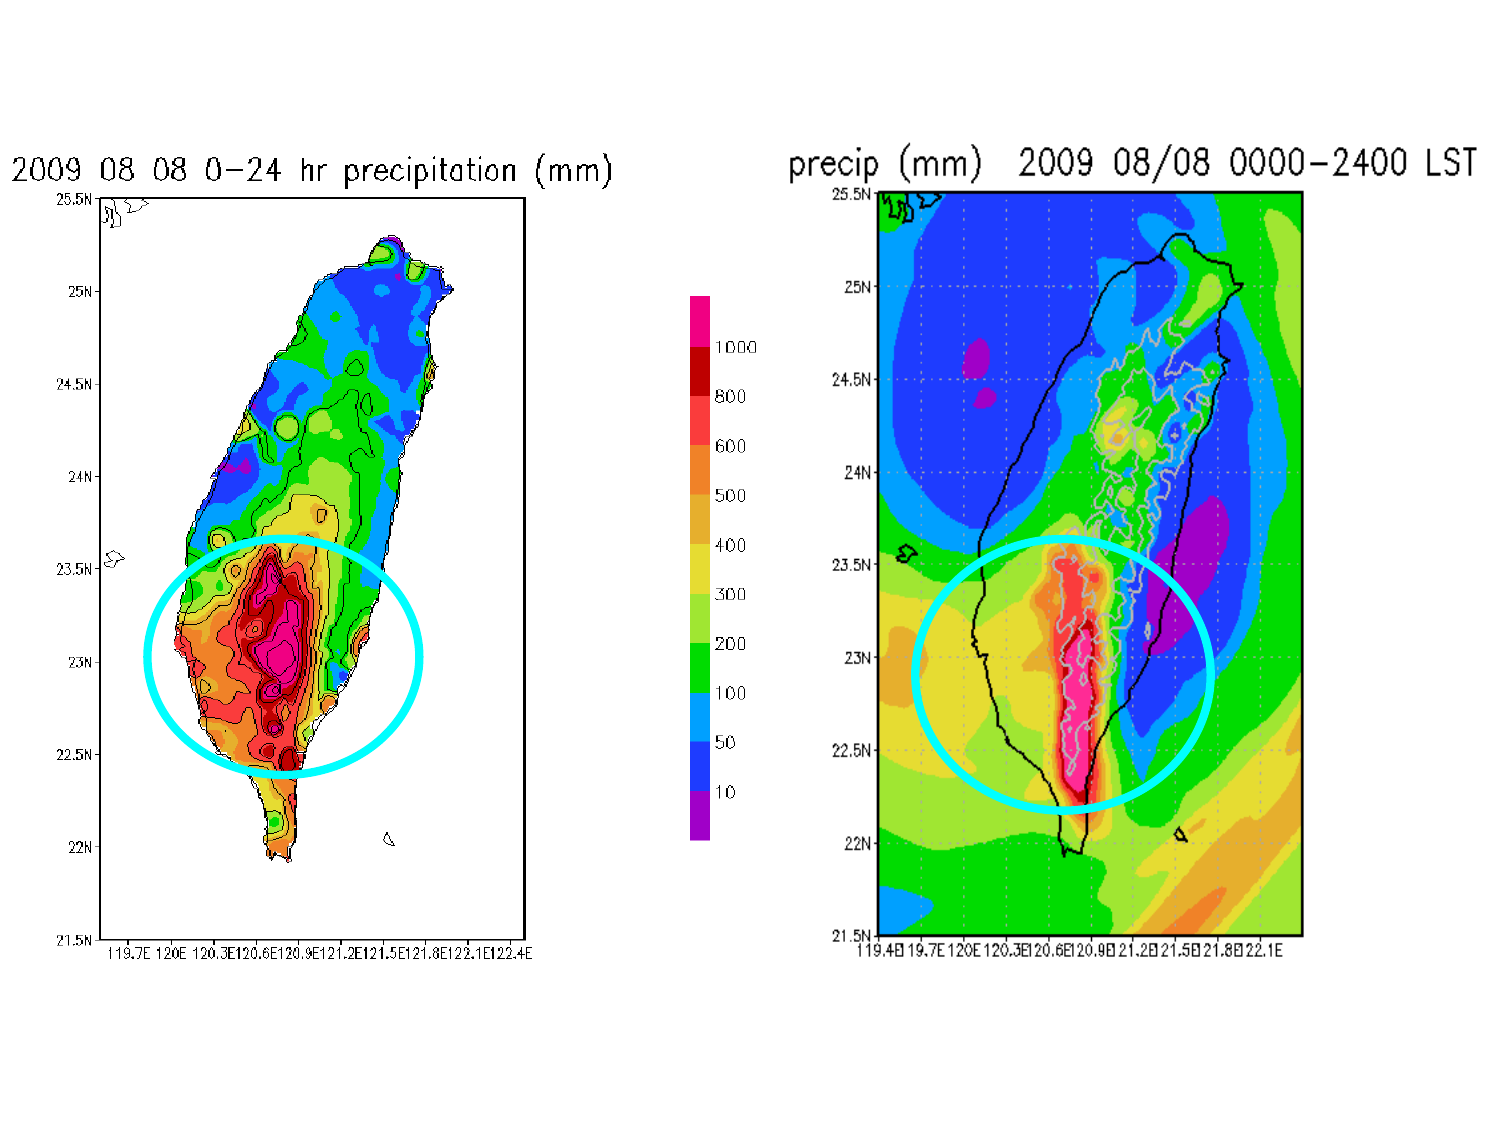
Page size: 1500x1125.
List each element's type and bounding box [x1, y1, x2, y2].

picture [5, 148, 766, 988]
picture [785, 113, 1482, 1014]
